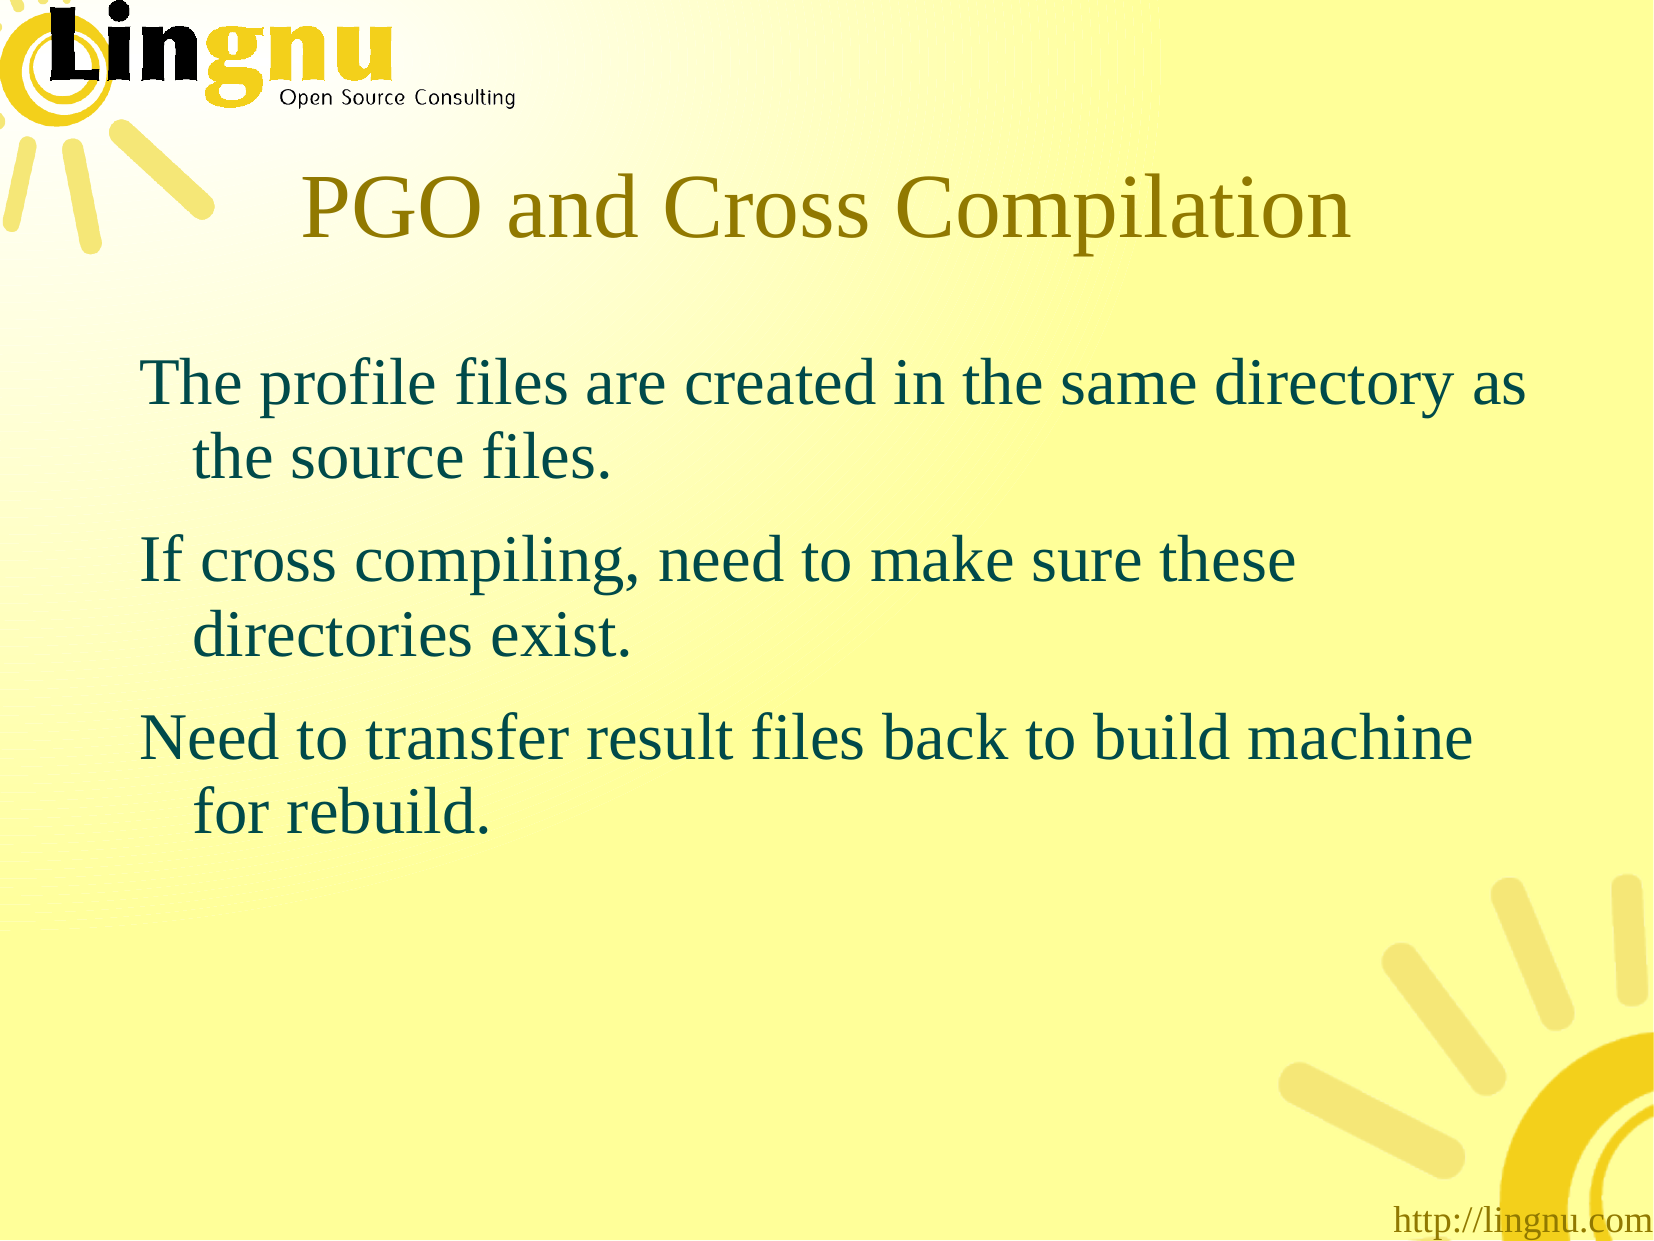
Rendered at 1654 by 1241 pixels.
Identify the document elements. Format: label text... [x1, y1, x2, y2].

picture [1256, 871, 1654, 1241]
picture [0, 0, 516, 256]
title PGO and Cross Compilation [121, 102, 1534, 311]
list The profile files are created in the same directory as the source files. If cross compiling, need to make sure these directories exist. Need to transfer result files back to build machine for rebuild. [121, 344, 1534, 1127]
